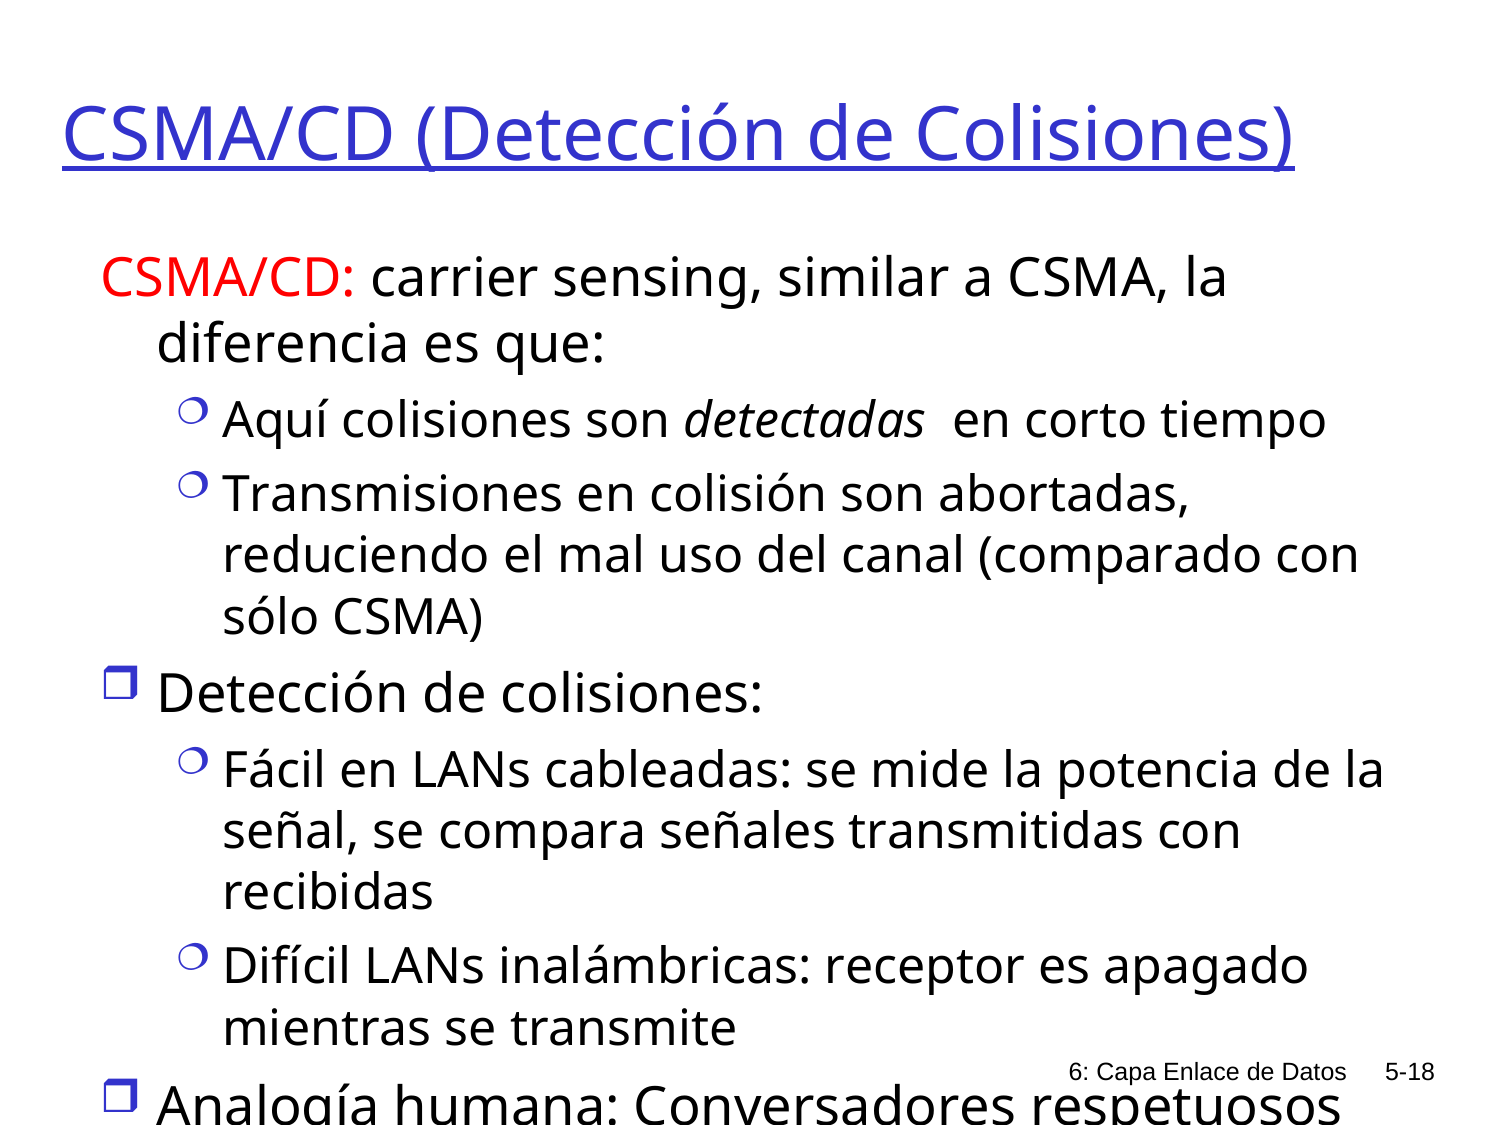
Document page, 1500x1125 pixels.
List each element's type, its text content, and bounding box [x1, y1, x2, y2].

title CSMA/CD (Detección de Colisiones) [47, 37, 1363, 225]
list CSMA/CD: carrier sensing, similar a CSMA, la diferencia es que: Aquí colisiones son detectadas en corto tiempo Transmisiones en colisión son abortadas, reduciendo el mal uso del canal (comparado con sólo CSMA) Detección de colisiones: Fácil en LANs cableadas: se mide la potencia de la señal, se compara señales transmitidas con recibidas Difícil LANs inalámbricas: receptor es apagado mientras se transmite Analogía humana: Conversadores respetuosos [85, 235, 1442, 998]
